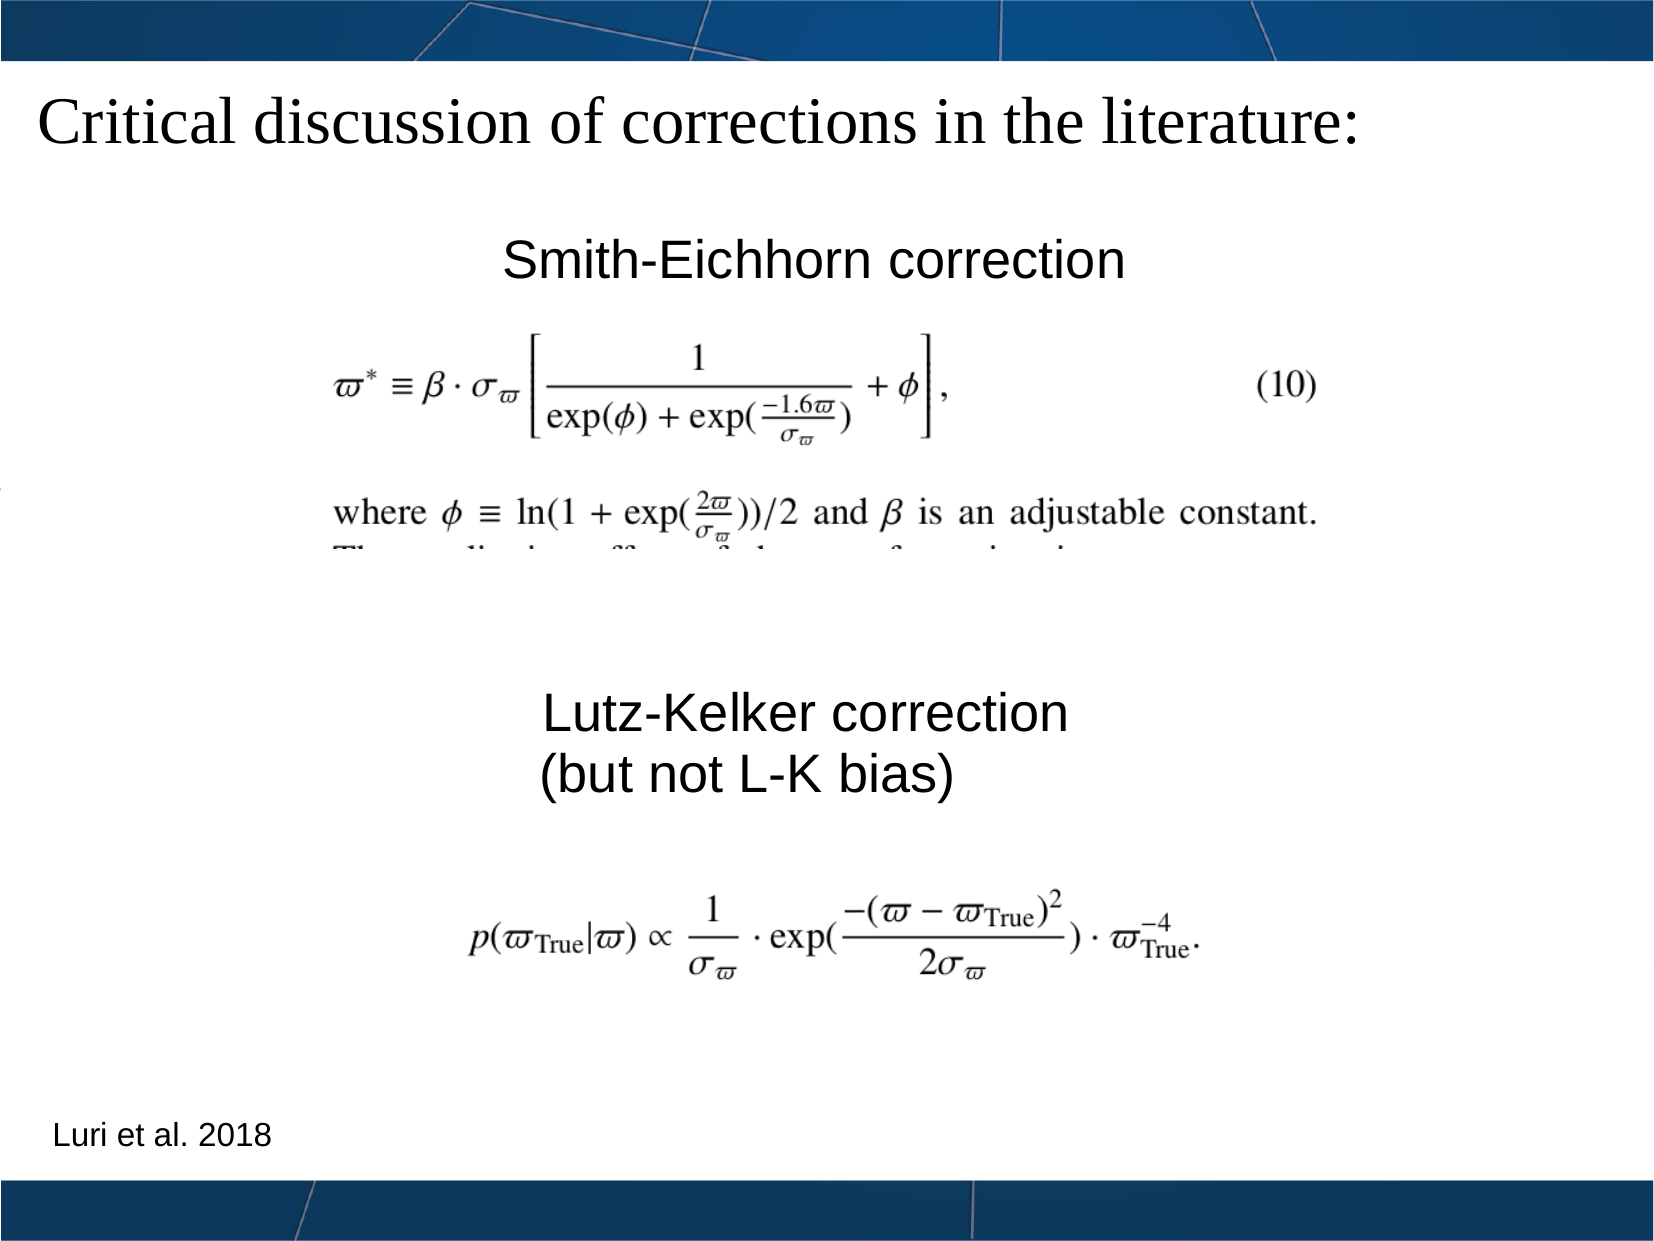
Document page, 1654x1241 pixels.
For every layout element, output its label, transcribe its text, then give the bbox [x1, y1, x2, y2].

picture [0, 0, 1654, 1241]
title Critical discussion of corrections in the literature: [37, 17, 1526, 226]
text_box Smith-Eichhorn correction [487, 221, 1388, 358]
text_box Luri et al. 2018 [37, 1109, 376, 1241]
text_box Lutz-Kelker correction (but not L-K bias) [525, 675, 1088, 811]
